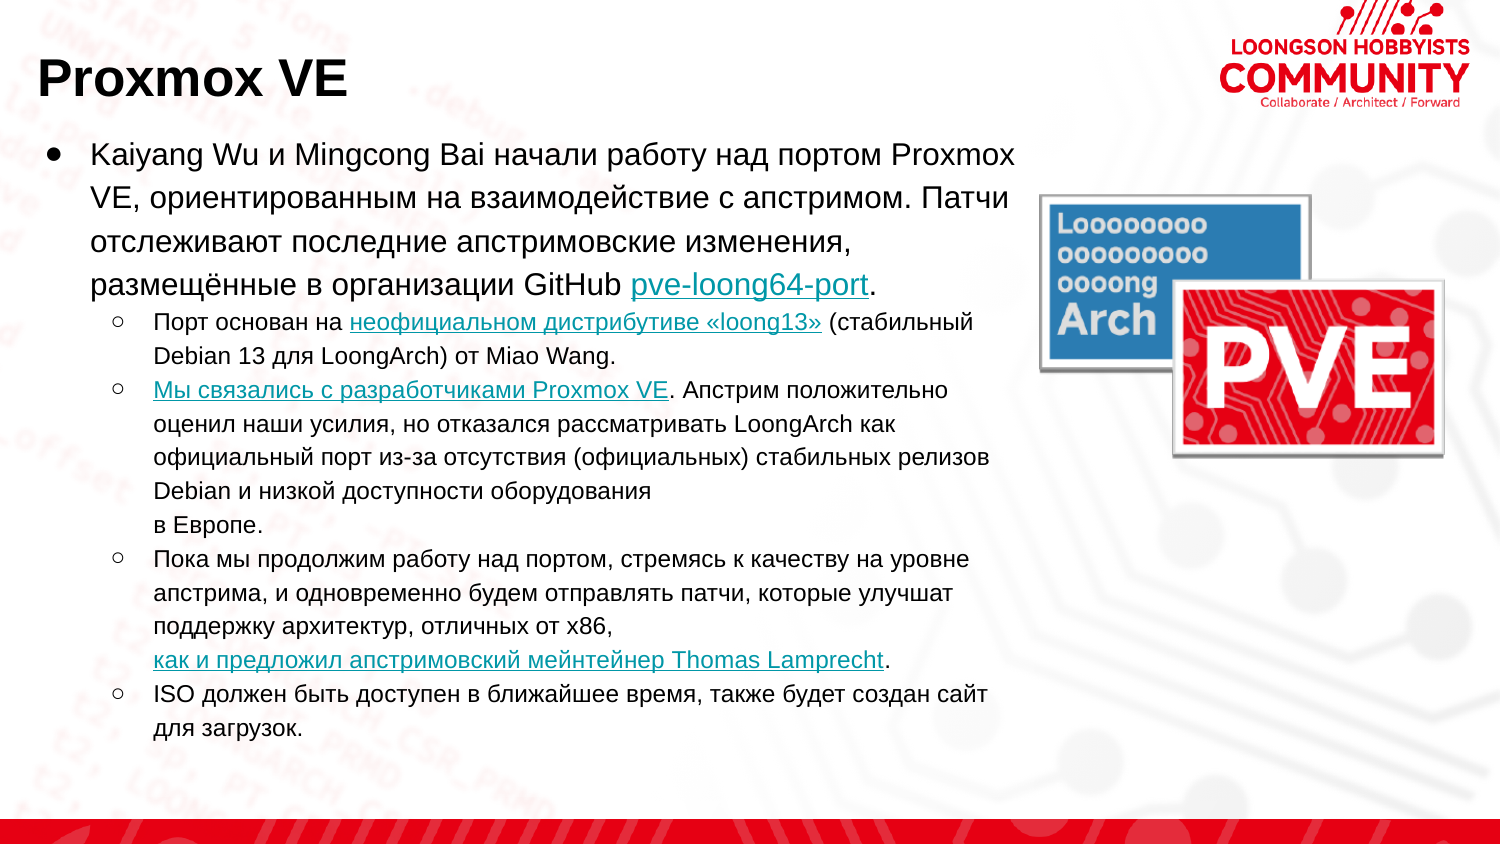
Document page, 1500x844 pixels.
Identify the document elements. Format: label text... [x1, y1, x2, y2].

picture [0, 0, 1500, 844]
title Proxmox VE [22, 28, 1420, 123]
list Kaiyang Wu и Mingcong Bai начали работу над портом Proxmox VE, ориентированным на взаимодействие с апстримом. Патчи отслеживают последние апстримовские изменения, размещённые в организации GitHub pve-loong64-port. Порт основан на неофициальном дистрибутиве «loong13» (стабильный Debian 13 для LoongArch) от Miao Wang. Мы связались с разработчиками Proxmox VE. Апстрим положительно оценил наши усилия, но отказался рассматривать LoongArch как официальный порт из-за отсутствия (официальных) стабильных релизов Debian и низкой доступности оборудования в Европе. Пока мы продолжим работу над портом, стремясь к качеству на уровне апстрима, и одновременно будем отправлять патчи, которые улучшат поддержку архитектур, отличных от x86, как и предложил апстримовский мейнтейнер Thomas Lamprecht. ISO должен быть доступен в ближайшее время, также будет создан сайт для загрузок. [12, 113, 1035, 797]
